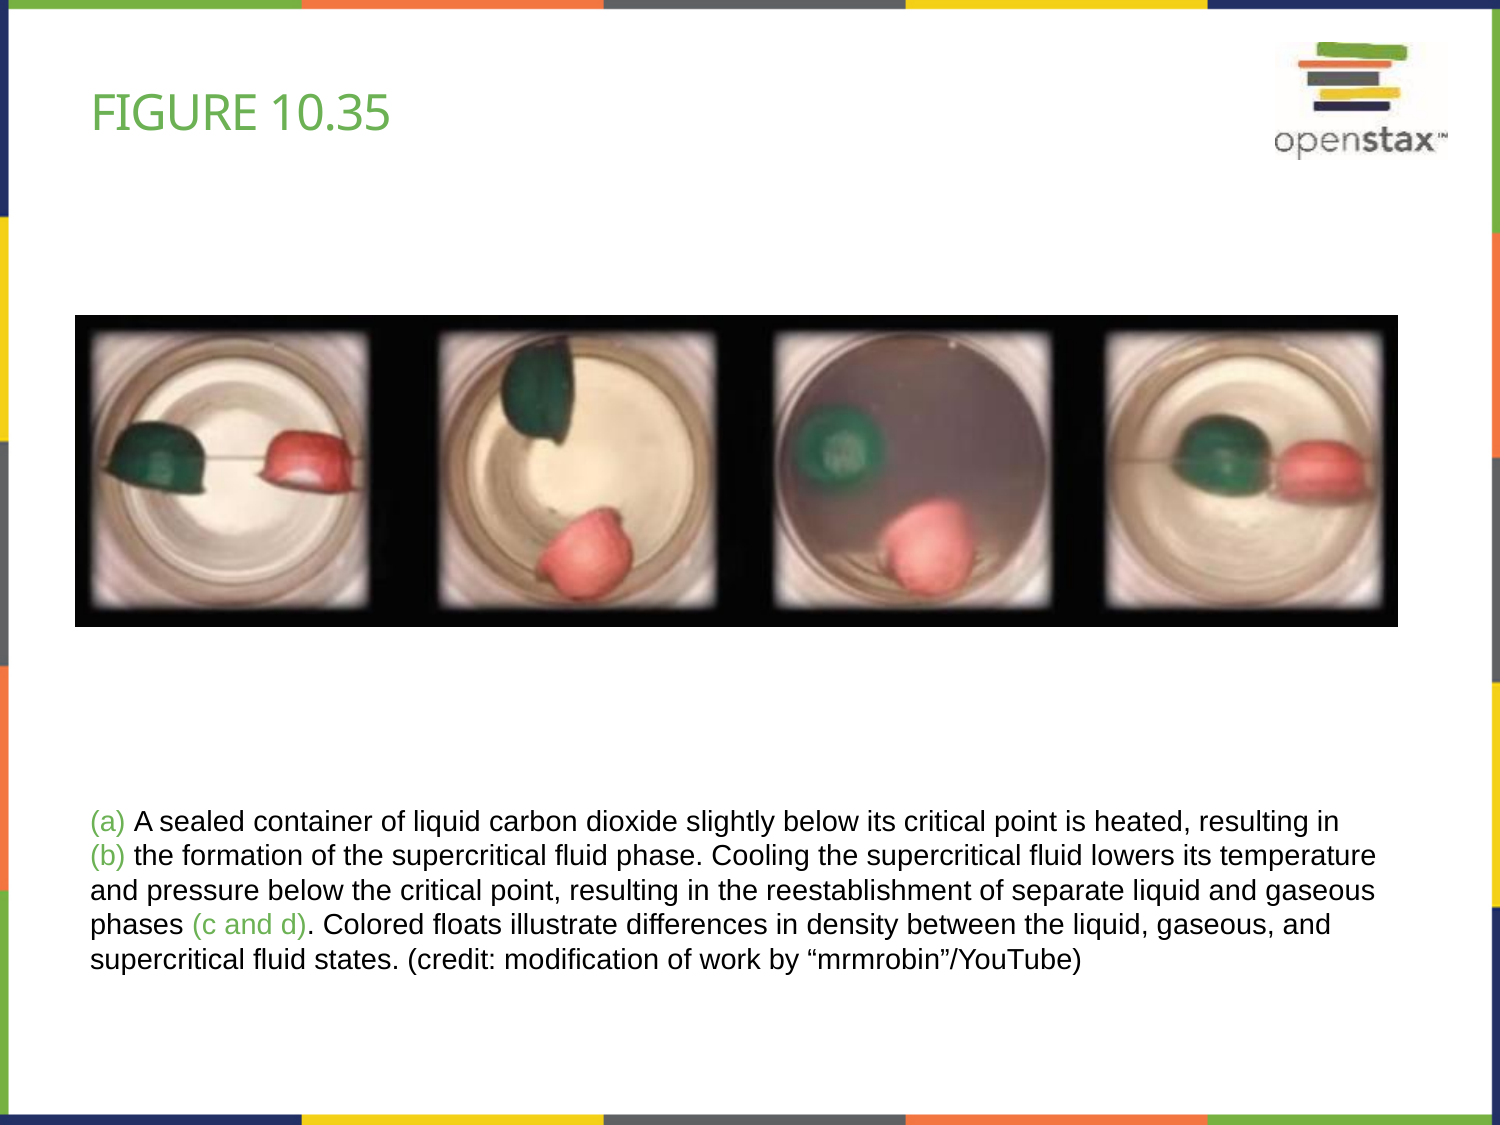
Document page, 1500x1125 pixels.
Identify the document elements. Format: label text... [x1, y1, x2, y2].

list (a) A sealed container of liquid carbon dioxide slightly below its critical point is heated, resulting in (b) the formation of the supercritical fluid phase. Cooling the supercritical fluid lowers its temperature and pressure below the critical point, resulting in the reestablishment of separate liquid and gaseous phases (c and d). Colored floats illustrate differences in density between the liquid, gaseous, and supercritical fluid states. (credit: modification of work by “mrmrobin”/YouTube) [75, 794, 1398, 986]
title Figure 10.35 [75, 39, 1398, 148]
picture [0, 0, 1500, 1125]
